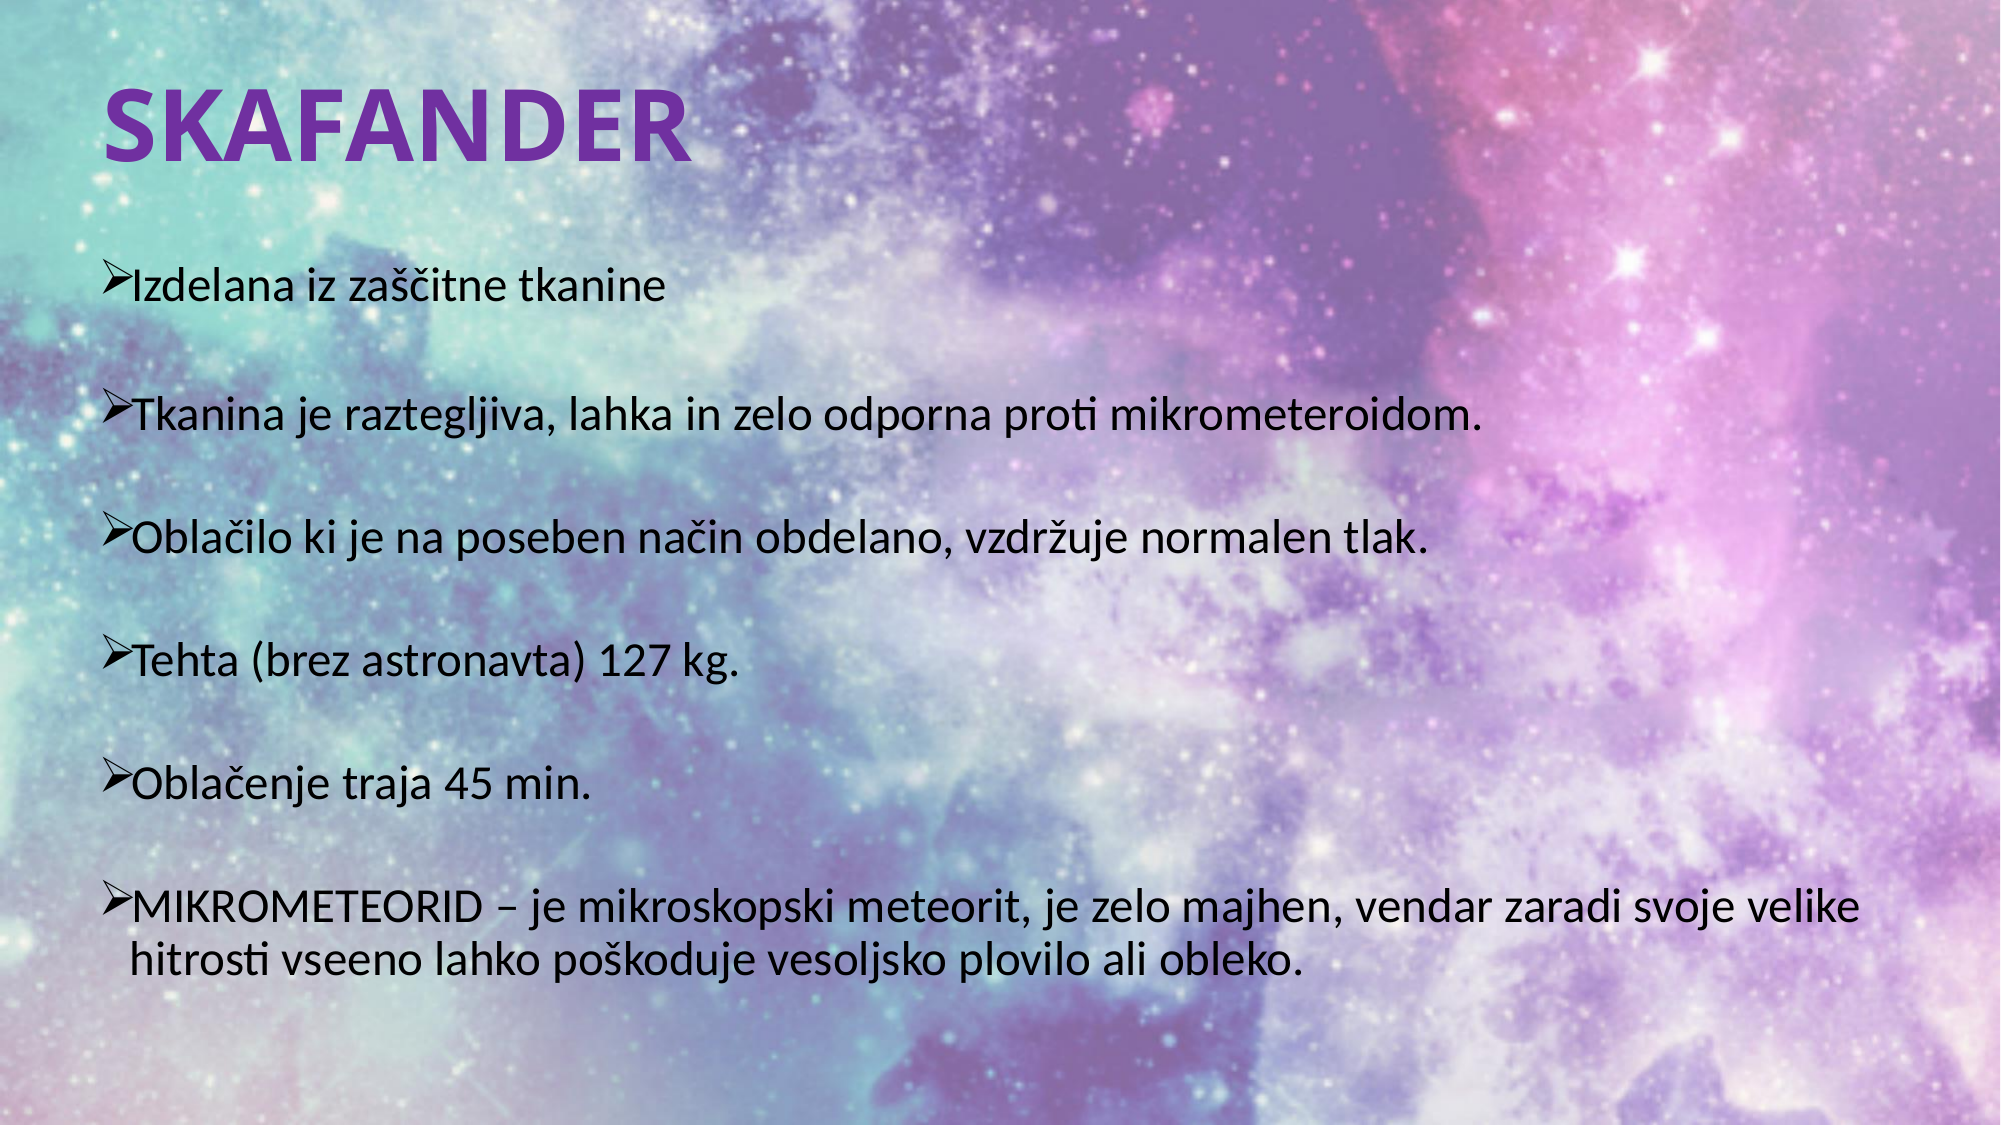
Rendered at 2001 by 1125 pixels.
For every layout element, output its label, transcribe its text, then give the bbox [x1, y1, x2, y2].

list Izdelana iz zaščitne tkanine Tkanina je raztegljiva, lahka in zelo odporna proti mikrometeroidom. Oblačilo ki je na poseben način obdelano, vzdržuje normalen tlak. Tehta (brez astronavta) 127 kg. Oblačenje traja 45 min. MIKROMETEORID – je mikroskopski meteorit, je zelo majhen, vendar zaradi svoje velike hitrosti vseeno lahko poškoduje vesoljsko plovilo ali obleko. [83, 252, 1912, 1053]
picture [0, 0, 2001, 1125]
title SKAFANDER [87, 46, 1813, 212]
